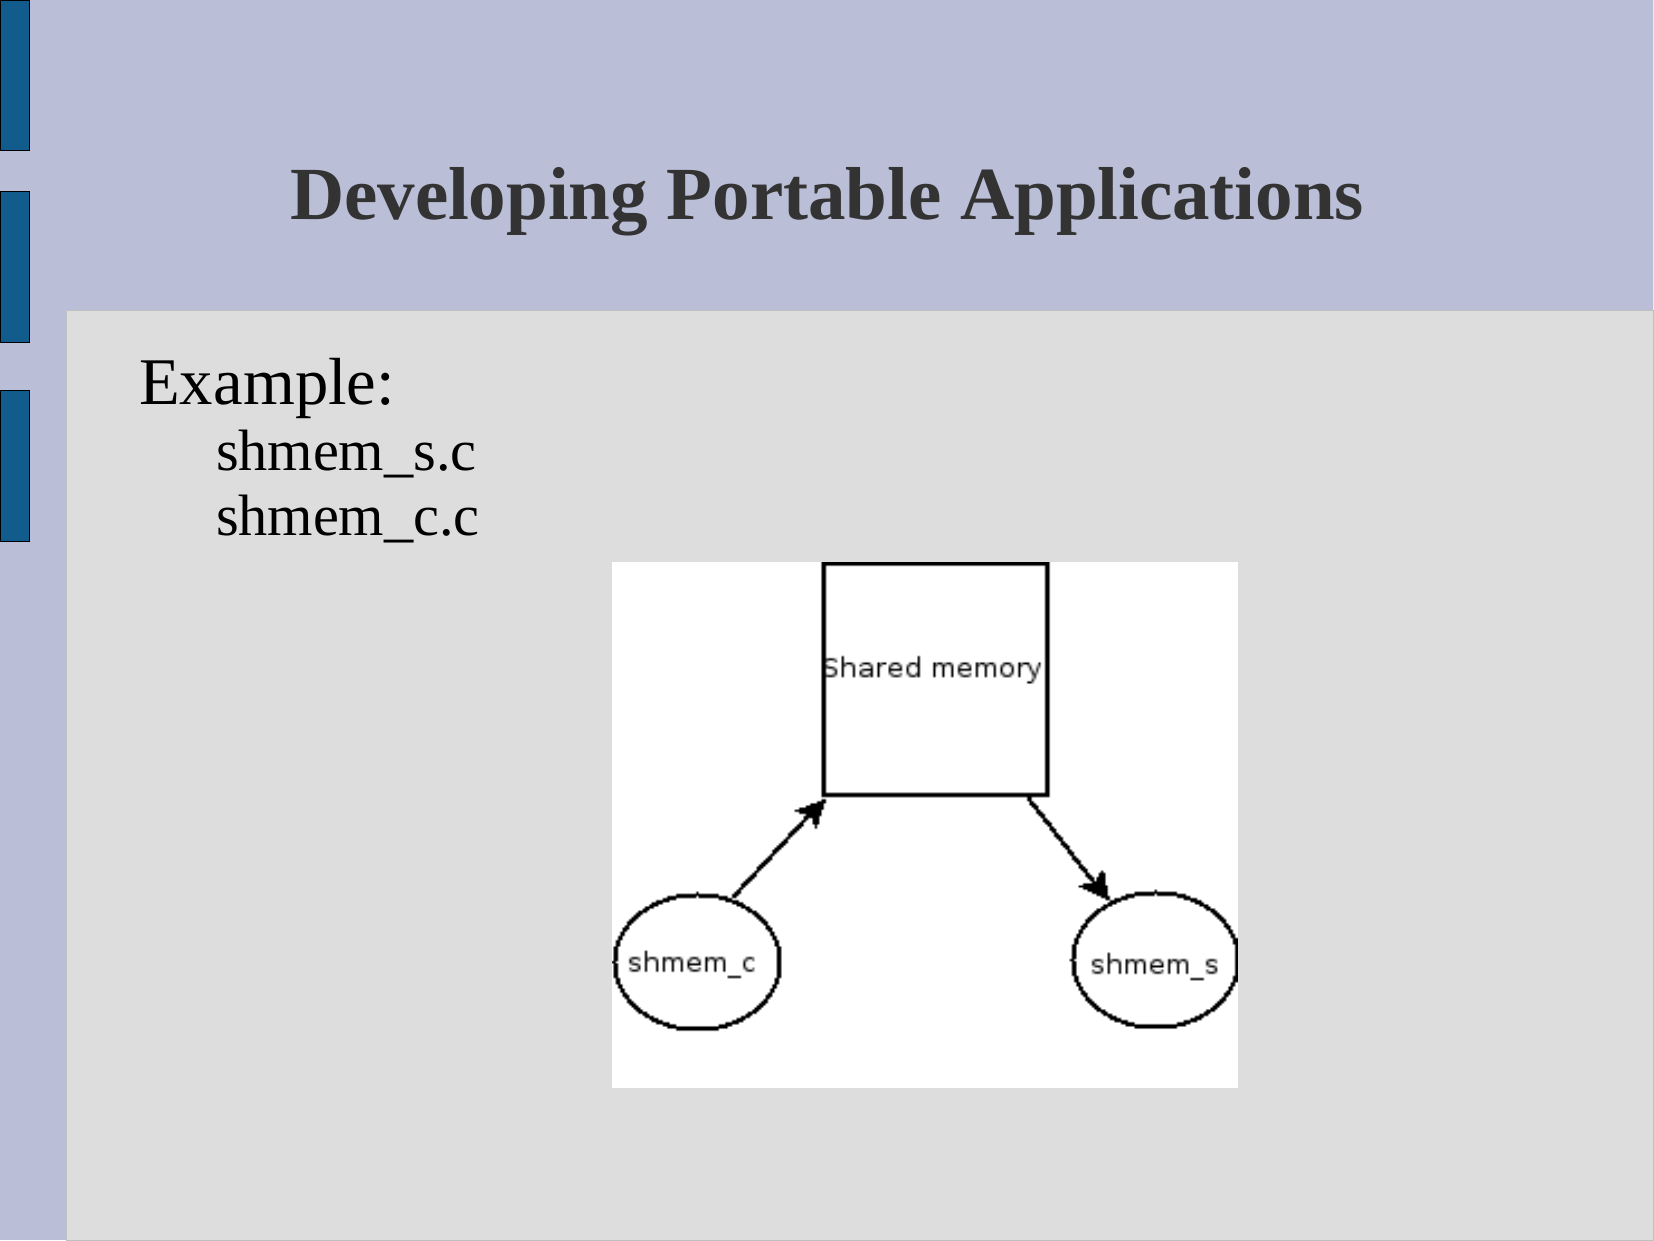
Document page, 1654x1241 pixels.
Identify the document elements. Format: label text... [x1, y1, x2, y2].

list Example: shmem_s.c shmem_c.c [121, 344, 1534, 1127]
picture [612, 562, 1238, 1088]
title Developing Portable Applications [121, 91, 1534, 299]
